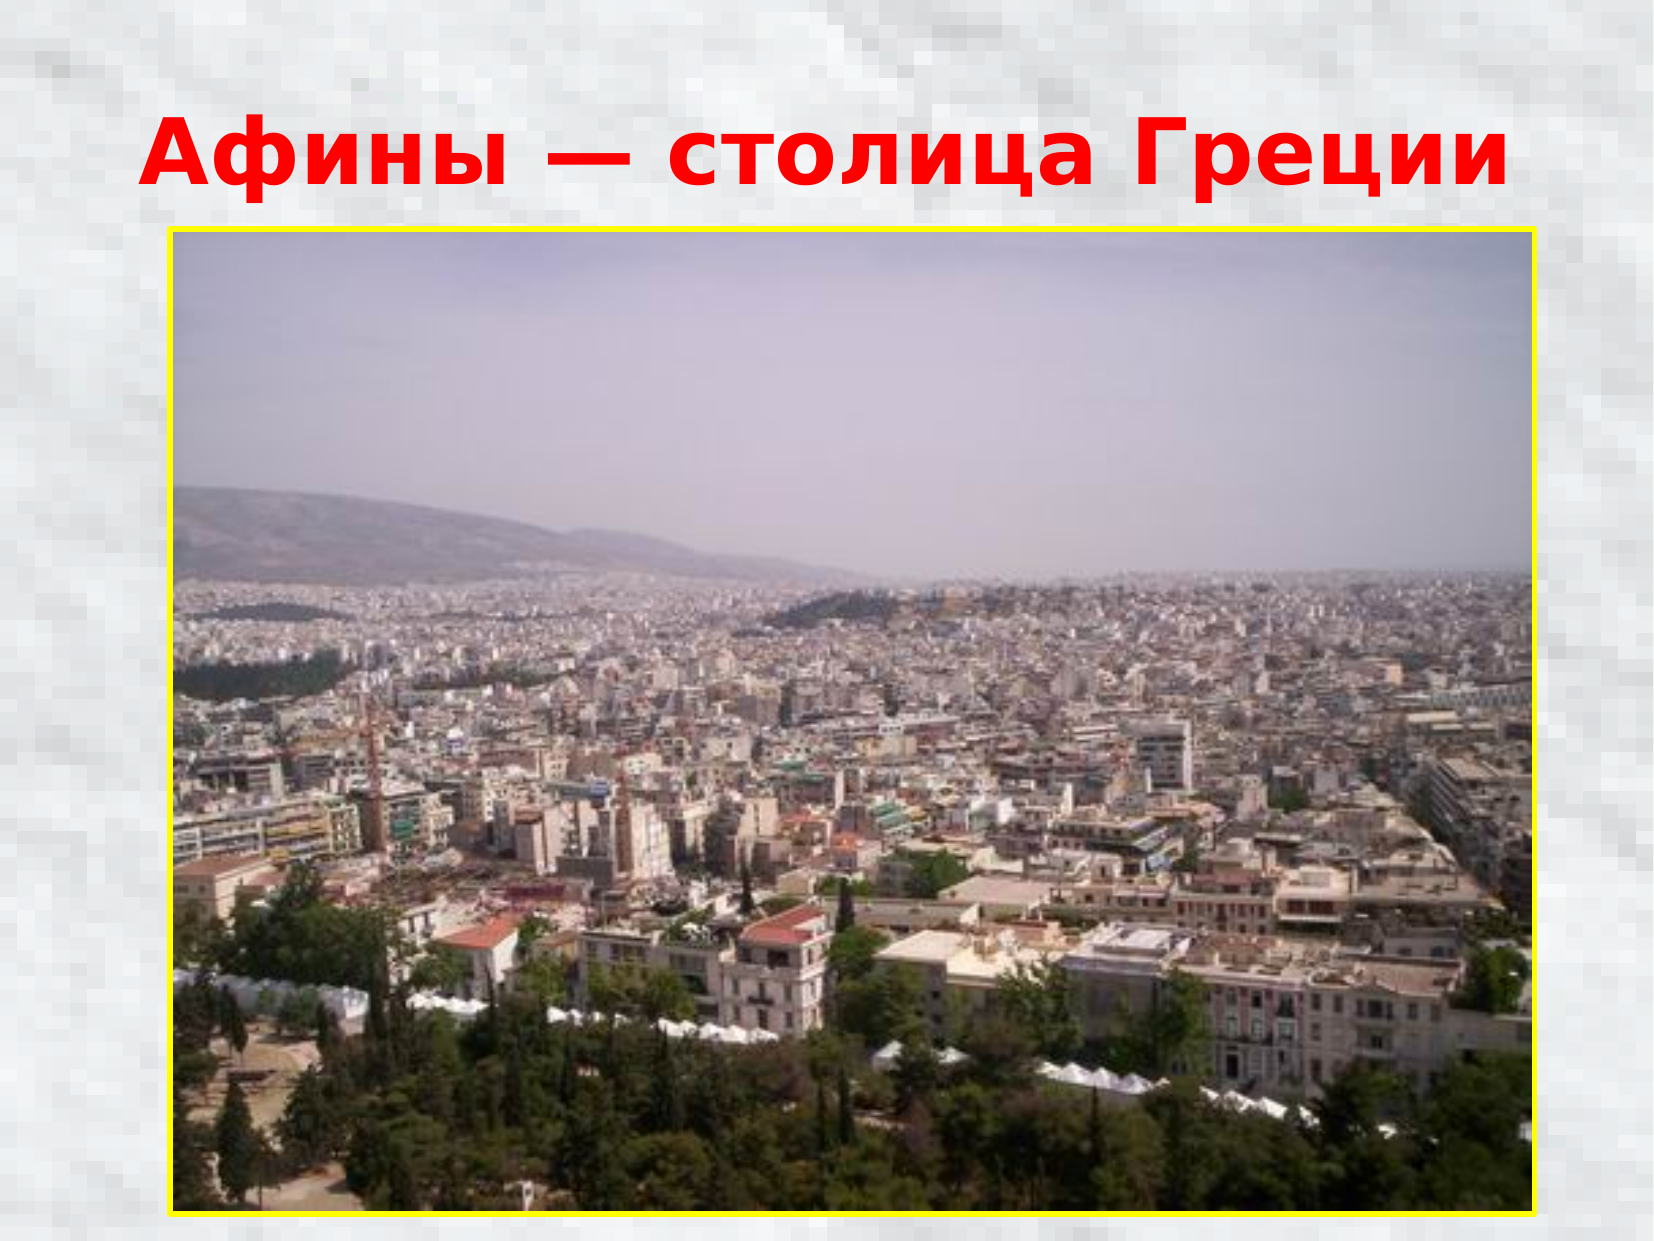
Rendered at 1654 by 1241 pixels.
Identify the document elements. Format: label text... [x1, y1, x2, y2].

title Афины — столица Греции [82, 56, 1571, 250]
picture [0, 0, 1654, 1241]
